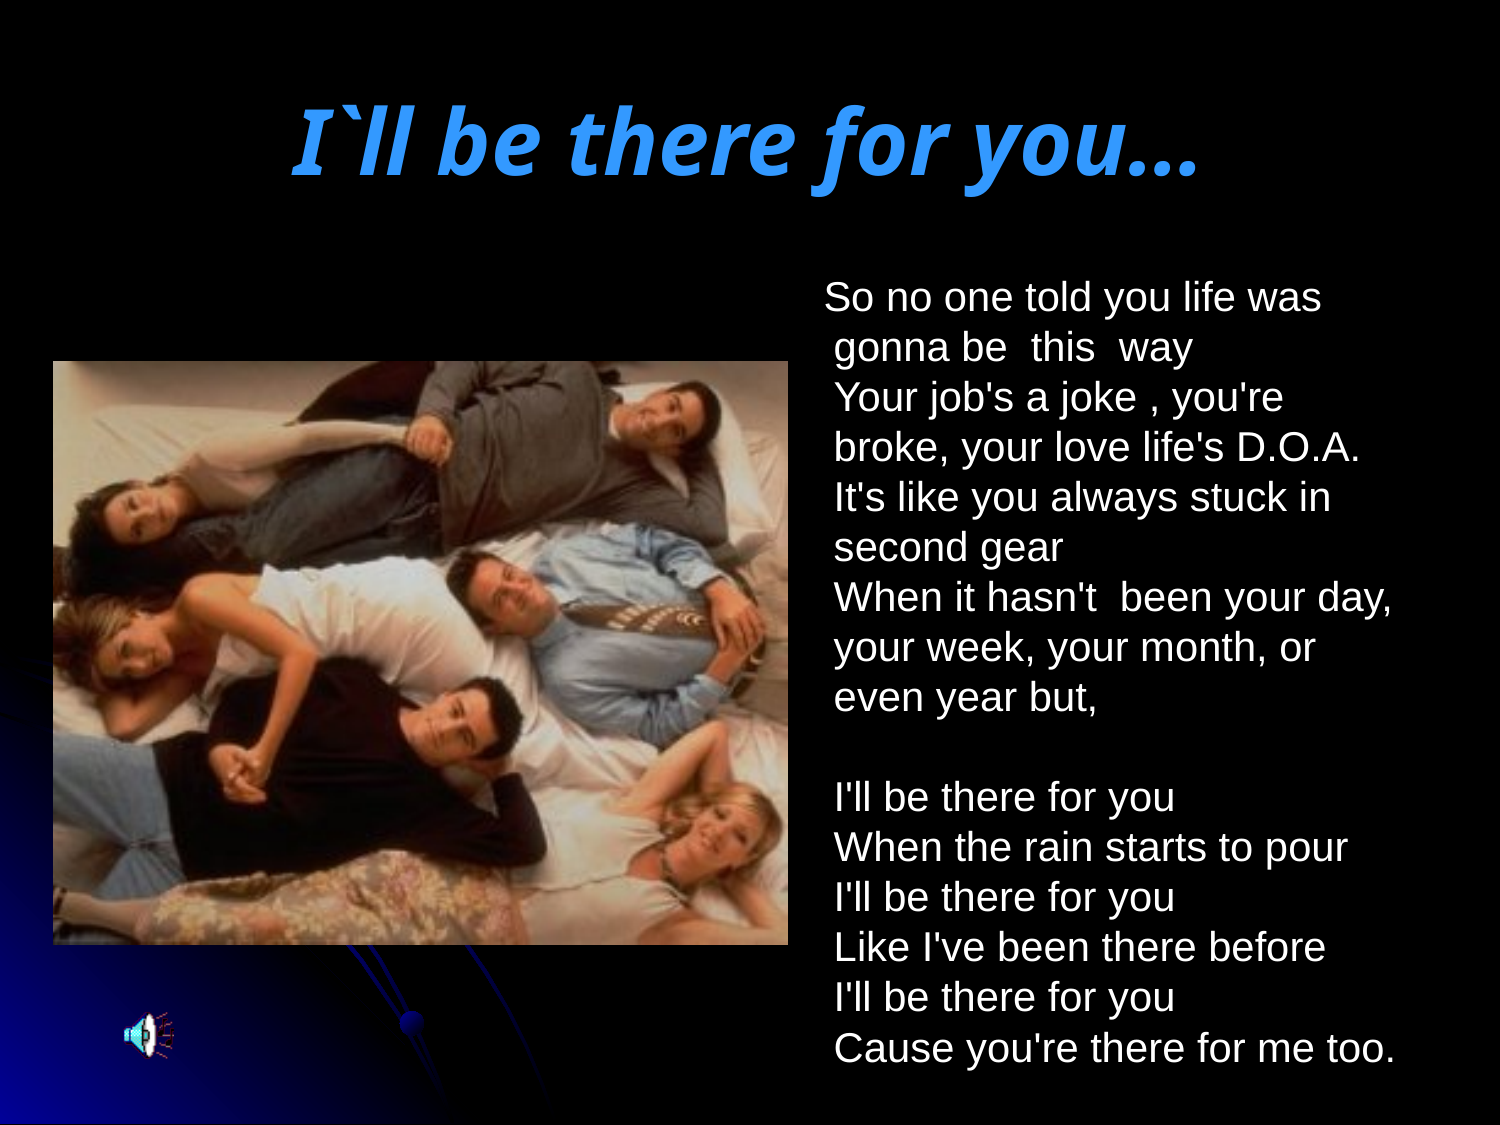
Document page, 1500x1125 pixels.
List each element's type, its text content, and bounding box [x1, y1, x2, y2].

title I`ll be there for you… [75, 45, 1425, 233]
picture [123, 1011, 174, 1062]
picture [53, 361, 788, 945]
list So no one told you life was gonna be this way Your job's a joke , you're broke, your love life's D.O.A. It's like you always stuck in second gear When it hasn't been your day, your week, your month, or even year but, I'll be there for you When the rain starts to pour I'll be there for you Like I've been there before I'll be there for you Cause you're there for me too. [762, 262, 1425, 622]
